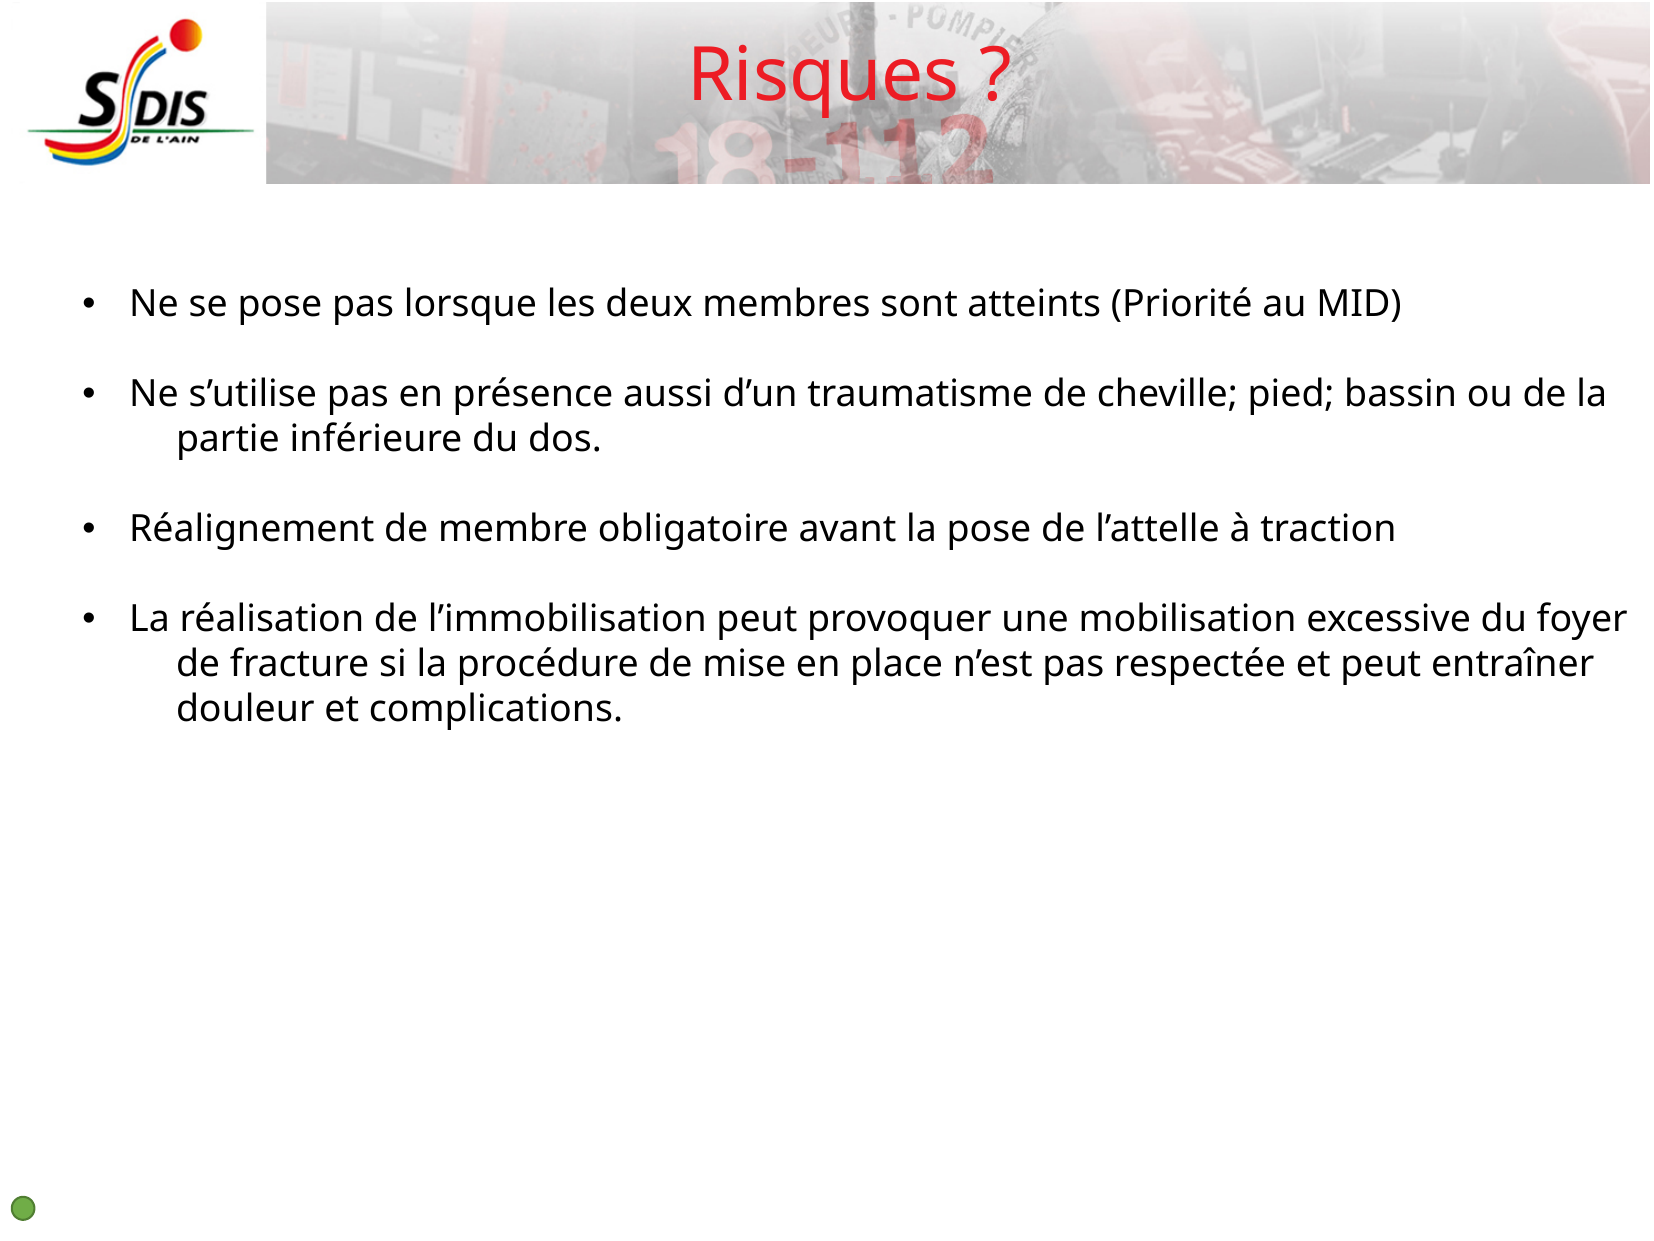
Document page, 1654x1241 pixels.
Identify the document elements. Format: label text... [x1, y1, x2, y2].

title Risques ? [68, 25, 1632, 117]
text_box Ne se pose pas lorsque les deux membres sont atteints (Priorité au MID) Ne s’utilise pas en présence aussi d’un traumatisme de cheville; pied; bassin ou de la partie inférieure du dos. Réalignement de membre obligatoire avant la pose de l’attelle à traction La réalisation de l’immobilisation peut provoquer une mobilisation excessive du foyer de fracture si la procédure de mise en place n’est pas respectée et peut entraîner douleur et complications. [67, 271, 1650, 1066]
picture [11, 2, 1650, 184]
text_box [11, 1196, 35, 1220]
